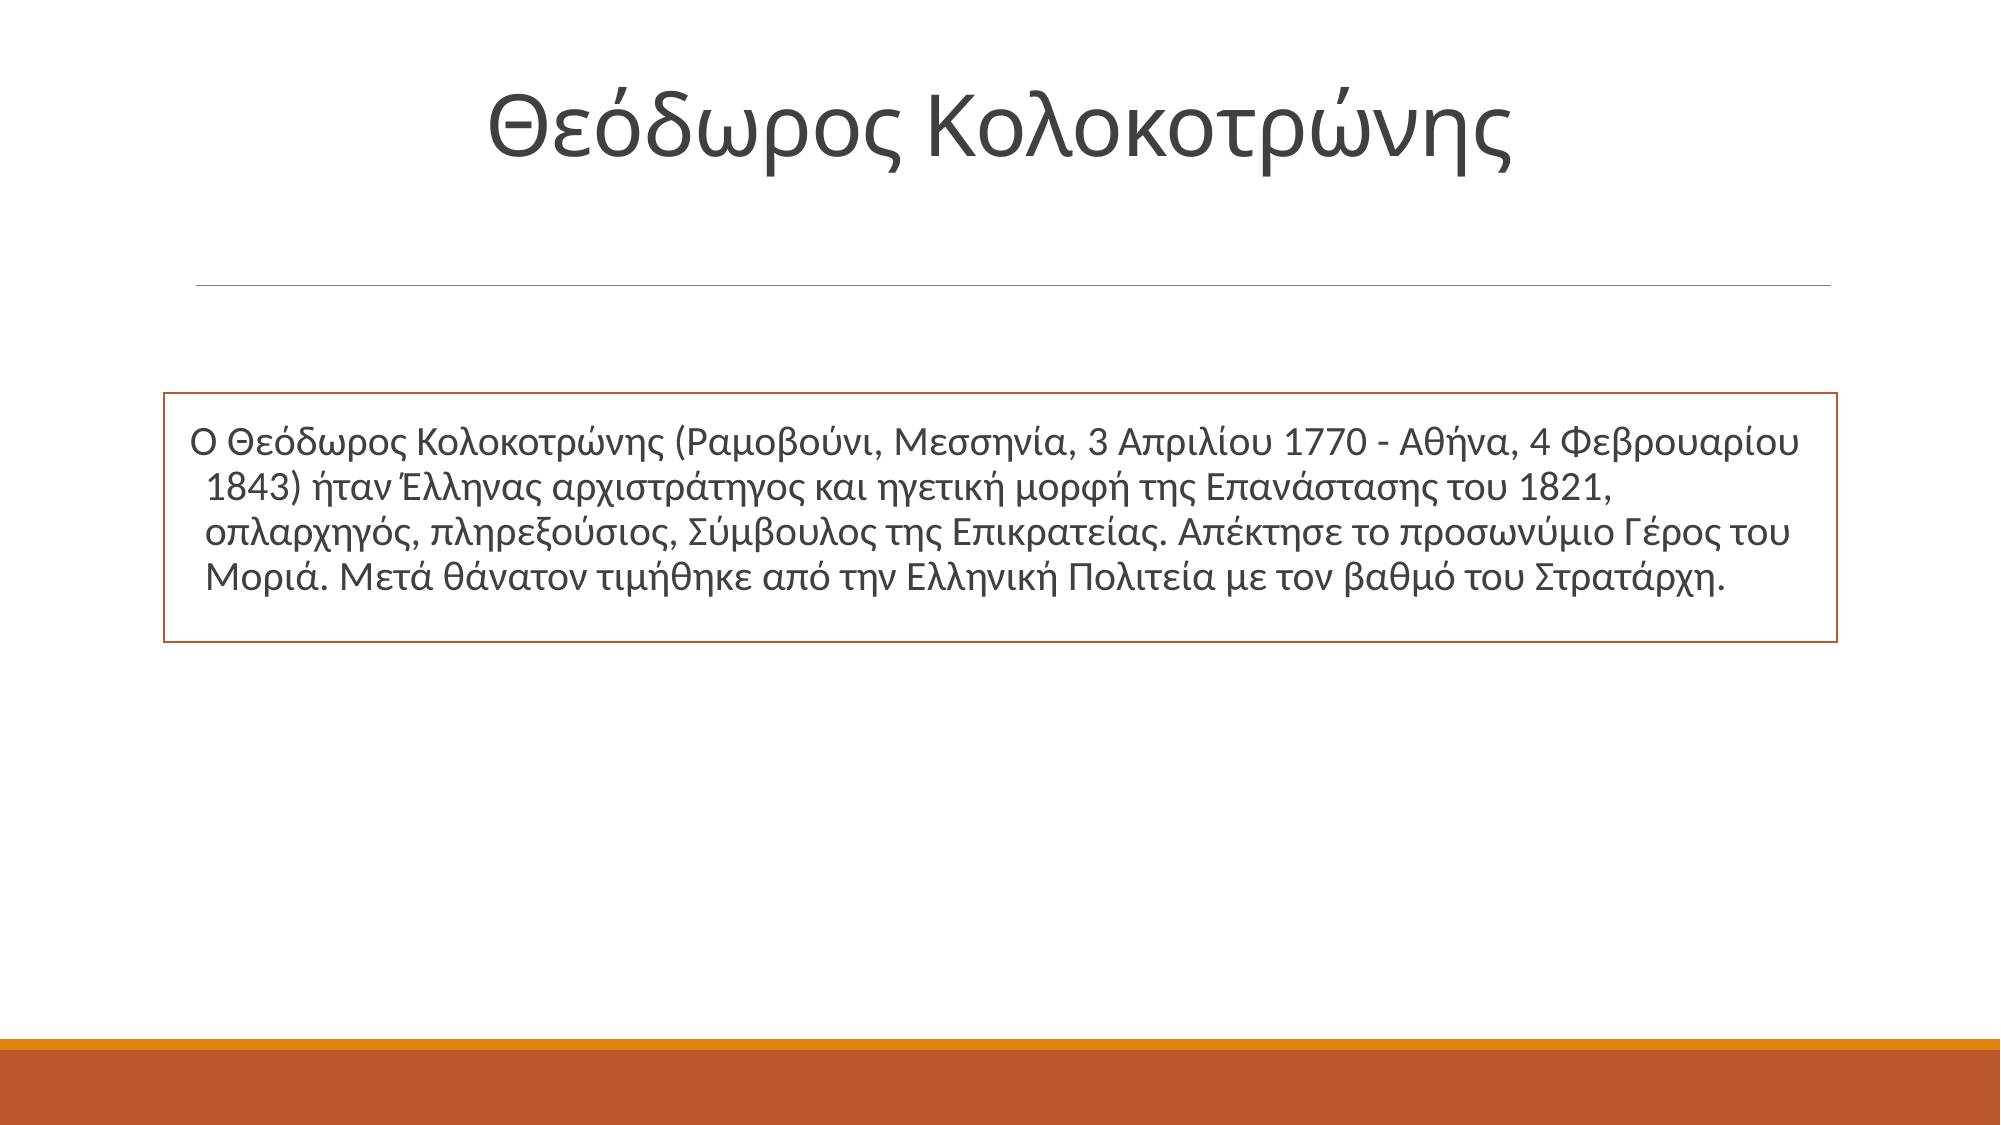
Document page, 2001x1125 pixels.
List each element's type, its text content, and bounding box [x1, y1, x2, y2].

list Ο Θεόδωρος Κολοκοτρώνης (Ραμοβούνι, Μεσσηνία, 3 Απριλίου 1770 - Αθήνα, 4 Φεβρουαρίου 1843) ήταν Έλληνας αρχιστράτηγος και ηγετική μορφή της Επανάστασης του 1821, οπλαρχηγός, πληρεξούσιος, Σύμβουλος της Επικρατείας. Απέκτησε το προσωνύμιο Γέρος του Μοριά. Μετά θάνατον τιμήθηκε από την Ελληνική Πολιτεία με τον βαθμό του Στρατάρχη. [174, 412, 1825, 609]
title Θεόδωρος Κολοκοτρώνης [470, 58, 1530, 182]
